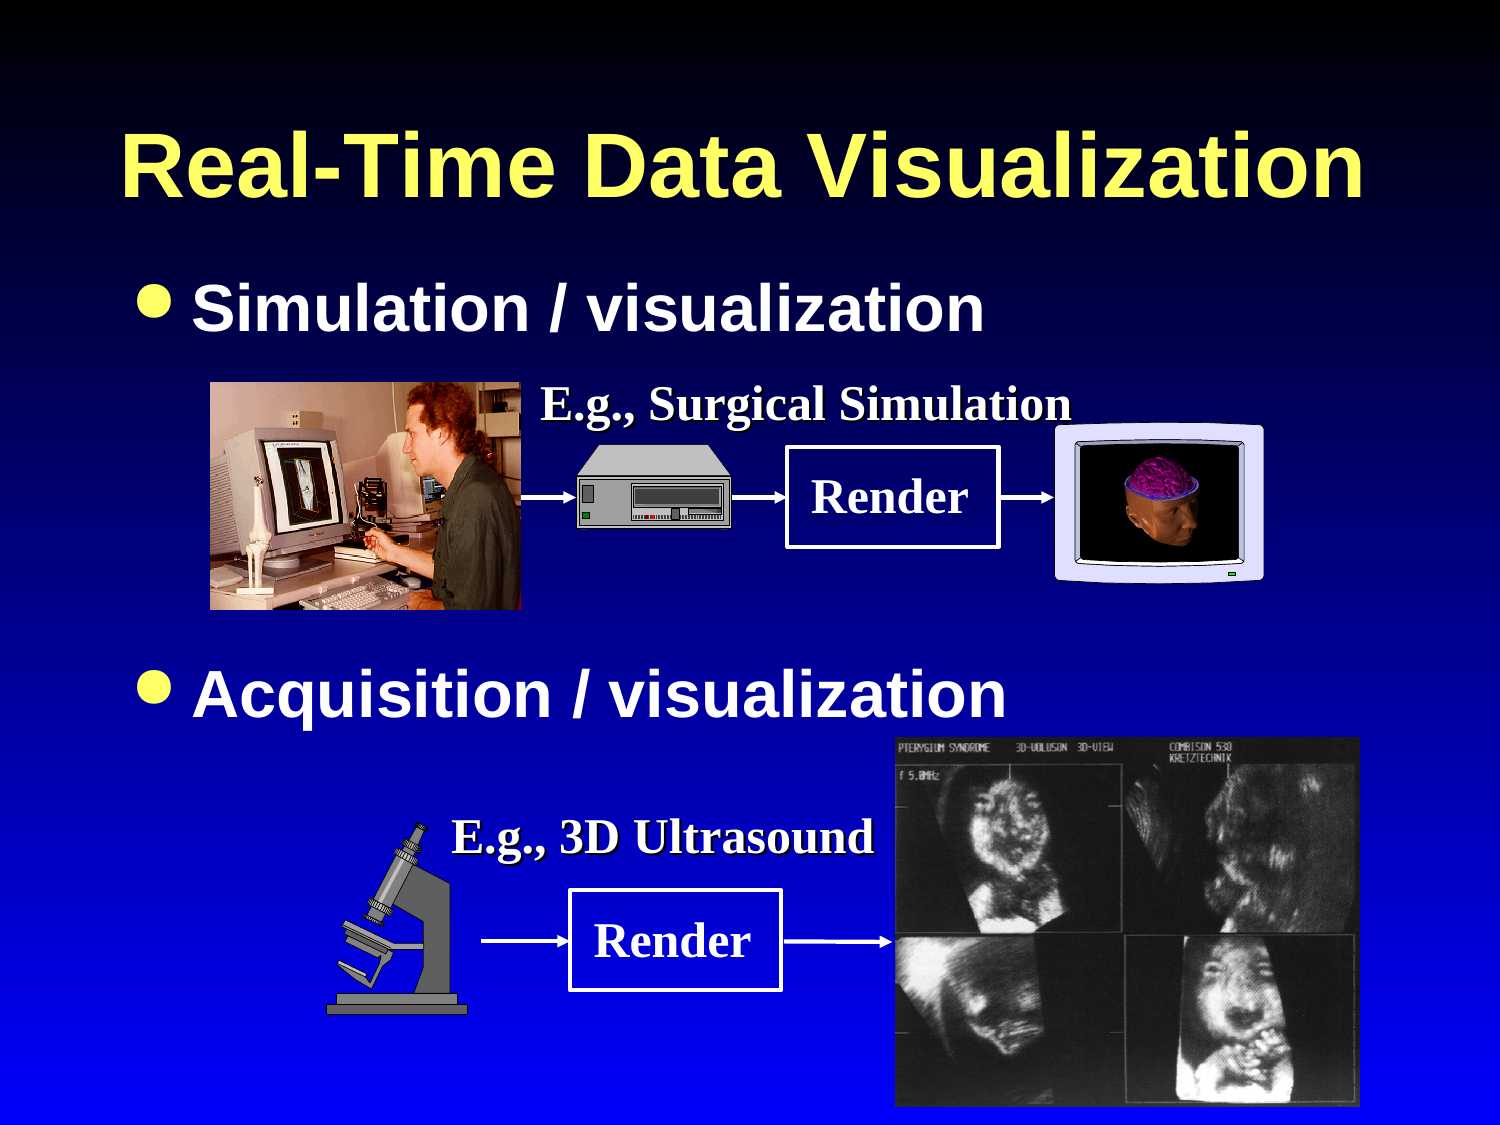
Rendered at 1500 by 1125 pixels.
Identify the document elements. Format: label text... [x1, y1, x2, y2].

picture [325, 821, 469, 1016]
list Simulation / visualization Acquisition / visualization [119, 258, 1312, 735]
text_box E.g., 3D Ultrasound [435, 796, 890, 872]
picture [1053, 421, 1266, 585]
picture [210, 382, 521, 610]
title Real-Time Data Visualization [99, 37, 1388, 225]
text_box E.g., Surgical Simulation [525, 363, 1088, 439]
picture [576, 444, 732, 530]
text_box Render [796, 457, 985, 533]
text_box Render [578, 901, 768, 977]
picture [895, 737, 1360, 1107]
